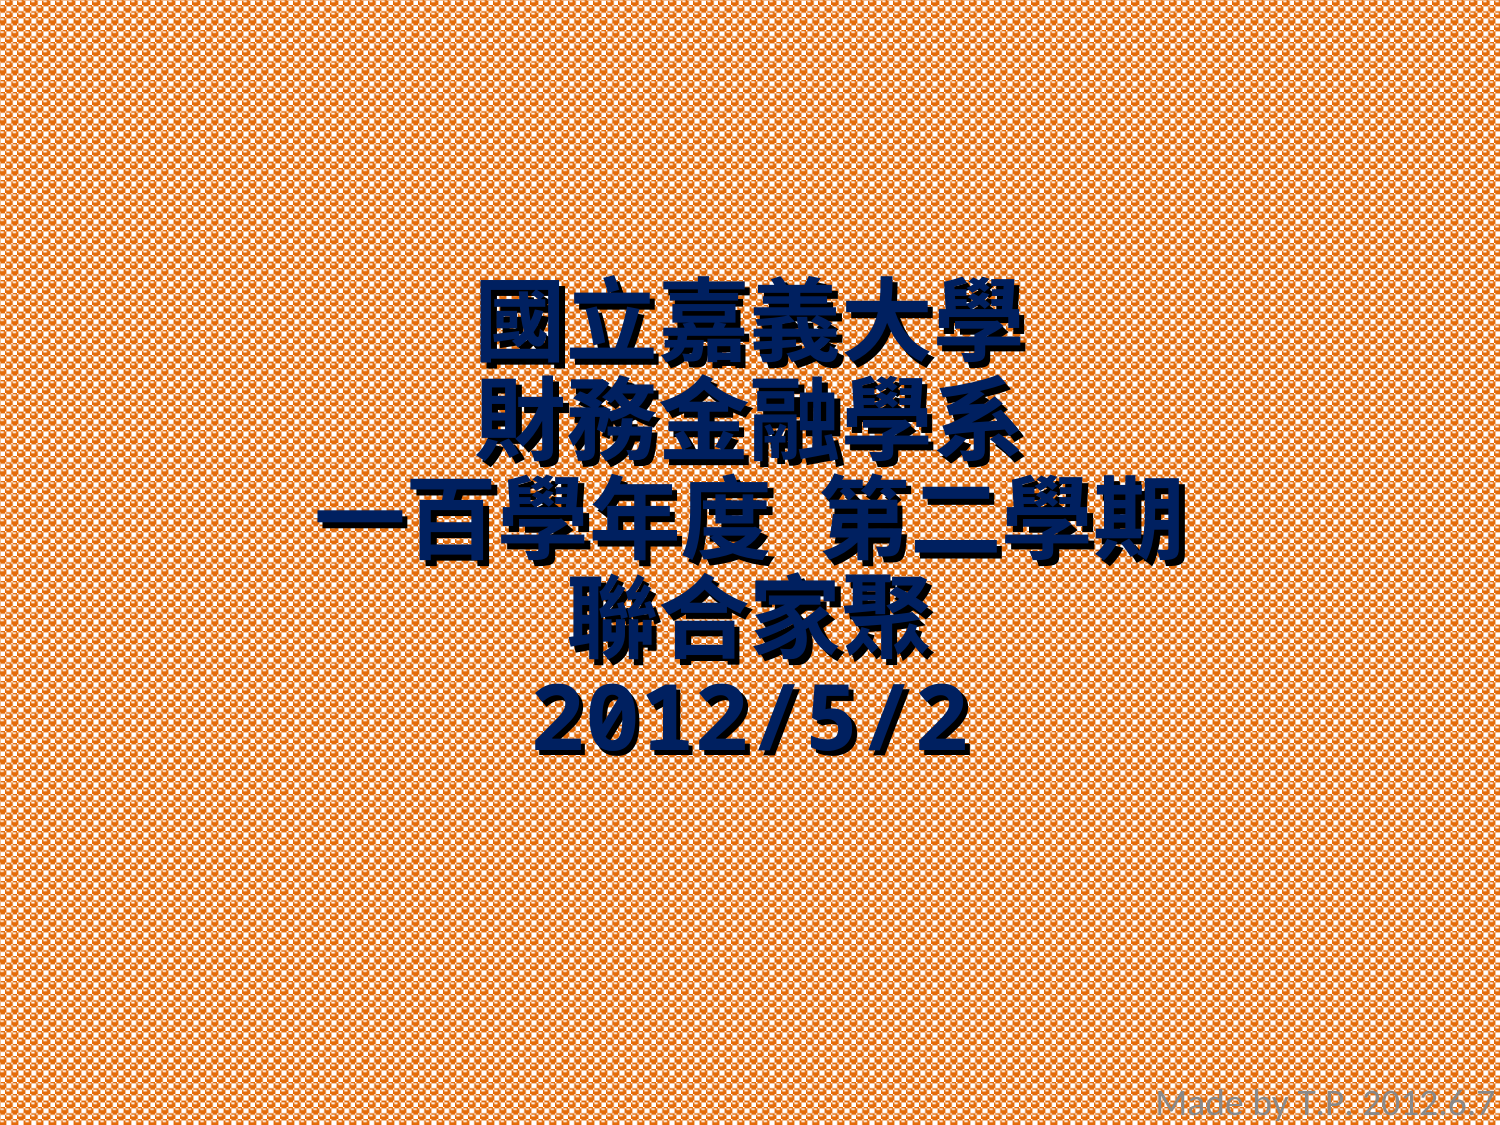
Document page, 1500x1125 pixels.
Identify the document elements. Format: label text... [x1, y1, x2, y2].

text_box 國立嘉義大學 財務金融學系 一百學年度 第二學期 聯合家聚 2012/5/2 [112, 243, 1388, 804]
text_box Made by T.P. 2012.6.7 [1056, 1070, 1500, 1125]
picture [0, 0, 1500, 1125]
